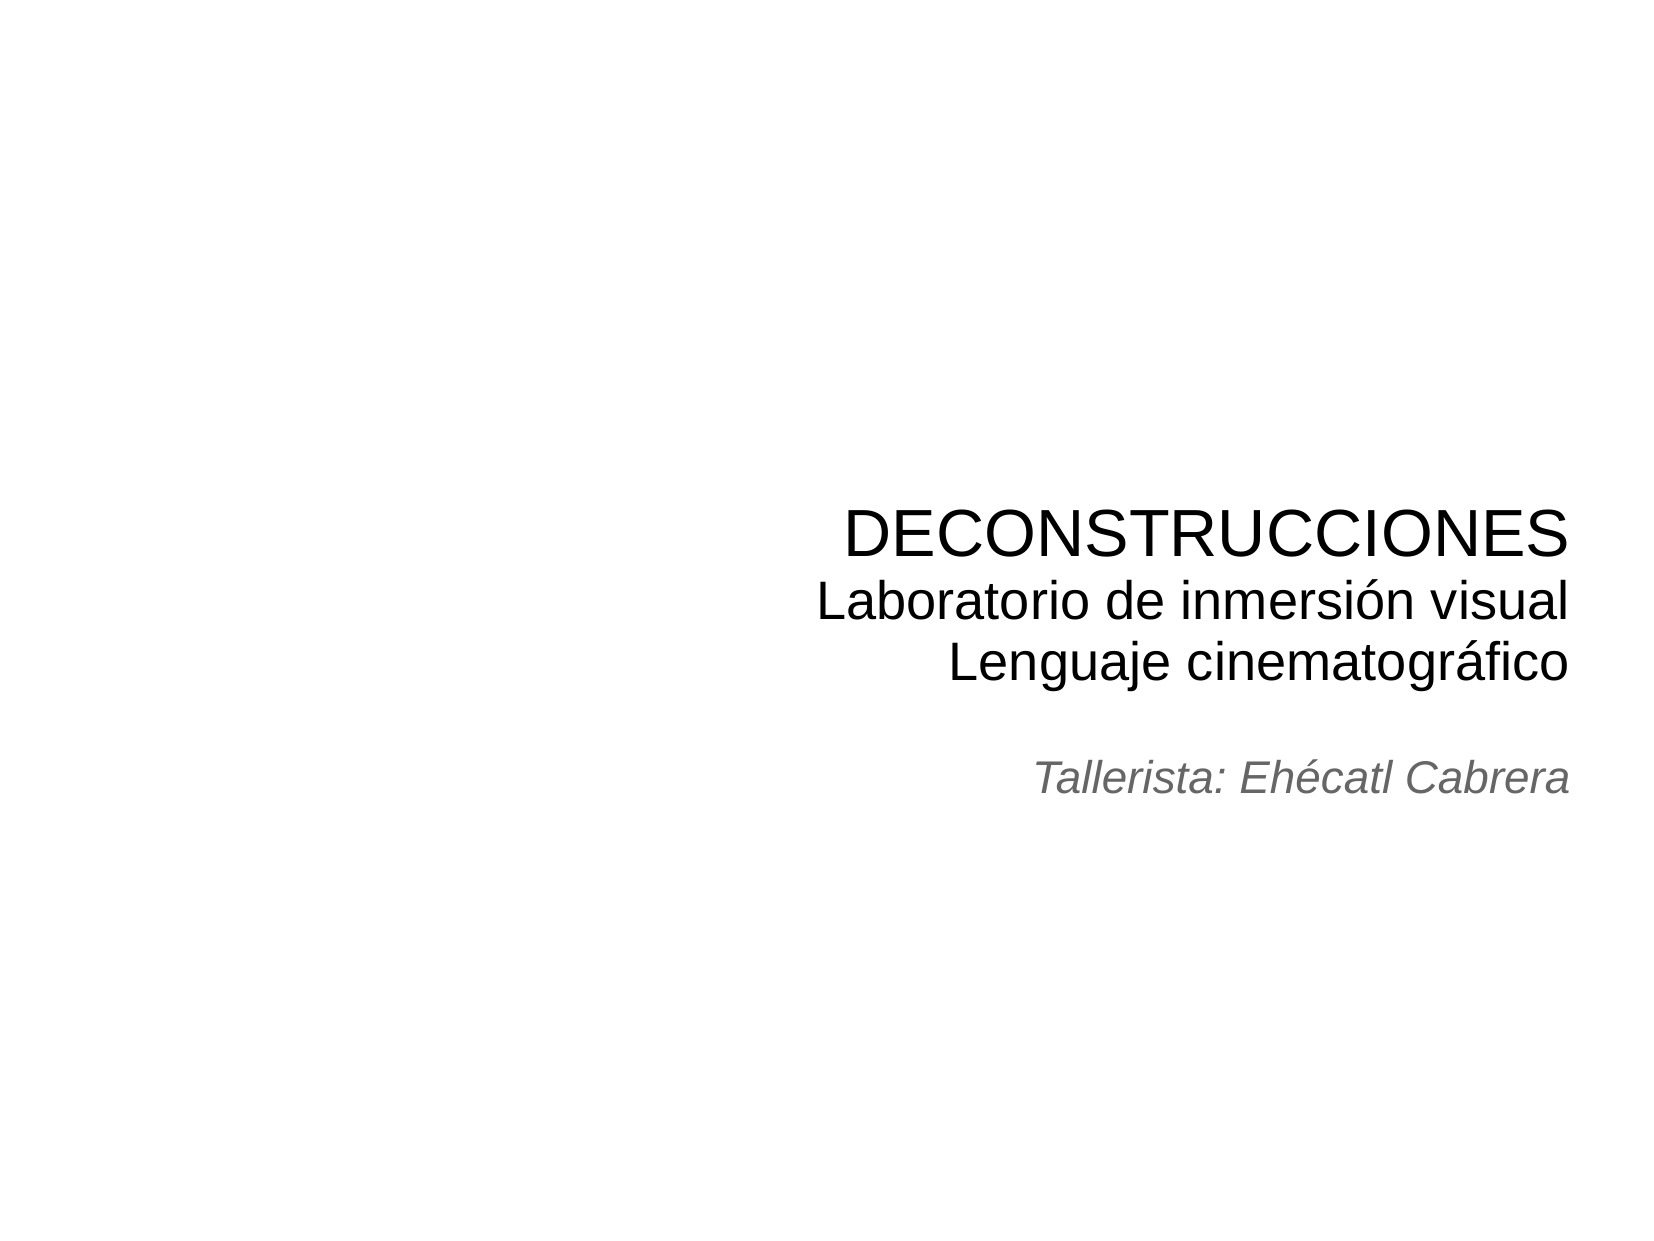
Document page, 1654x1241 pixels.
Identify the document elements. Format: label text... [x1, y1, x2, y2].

subtitle DECONSTRUCCIONES Laboratorio de inmersión visual Lenguaje cinematográfico Tallerista: Ehécatl Cabrera [82, 290, 1571, 1010]
